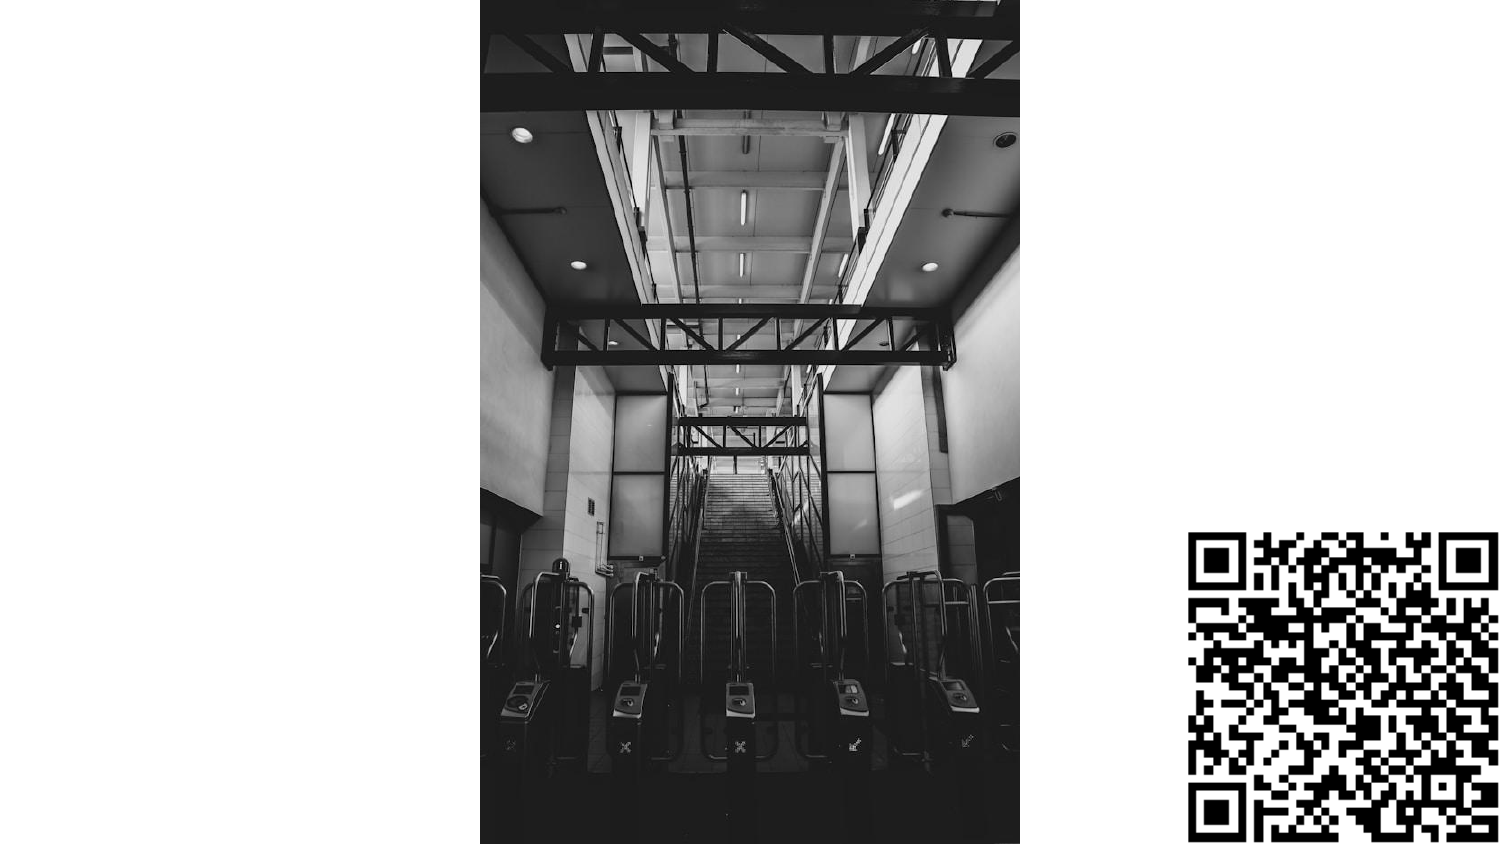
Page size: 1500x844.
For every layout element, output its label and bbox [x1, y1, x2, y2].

picture [1187, 531, 1500, 844]
picture [480, 0, 1020, 844]
